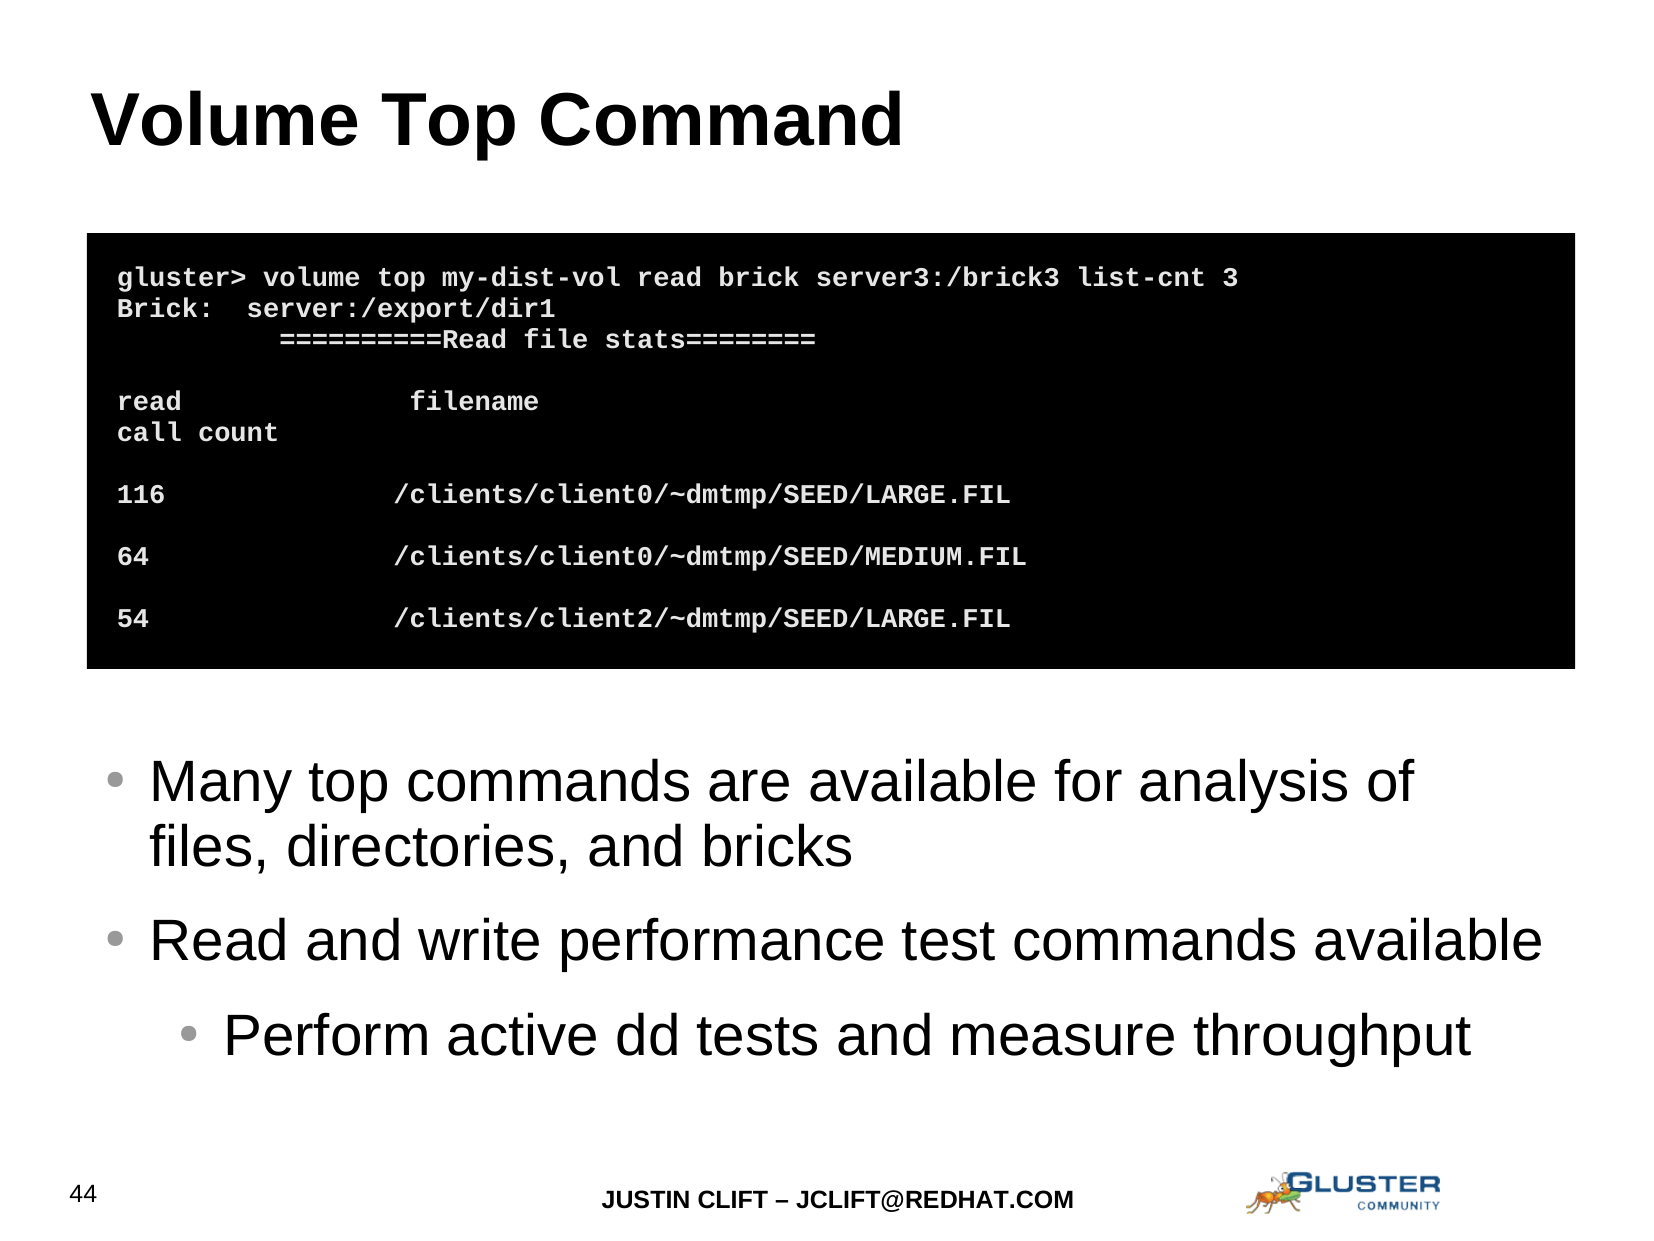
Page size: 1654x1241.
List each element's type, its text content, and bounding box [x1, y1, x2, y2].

text_box Many top commands are available for analysis of files, directories, and bricks Read and write performance test commands available Perform active dd tests and measure throughput [75, 741, 1564, 1126]
picture [1246, 1170, 1440, 1215]
title Volume Top Command [90, 15, 1579, 223]
list gluster> volume top my-dist-vol read brick server3:/brick3 list-cnt 3 Brick: server:/export/dir1 ==========Read file stats======== read filename call count 116 /clients/client0/~dmtmp/SEED/LARGE.FIL 64 /clients/client0/~dmtmp/SEED/MEDIUM.FIL 54 /clients/client2/~dmtmp/SEED/LARGE.FIL [86, 233, 1576, 669]
